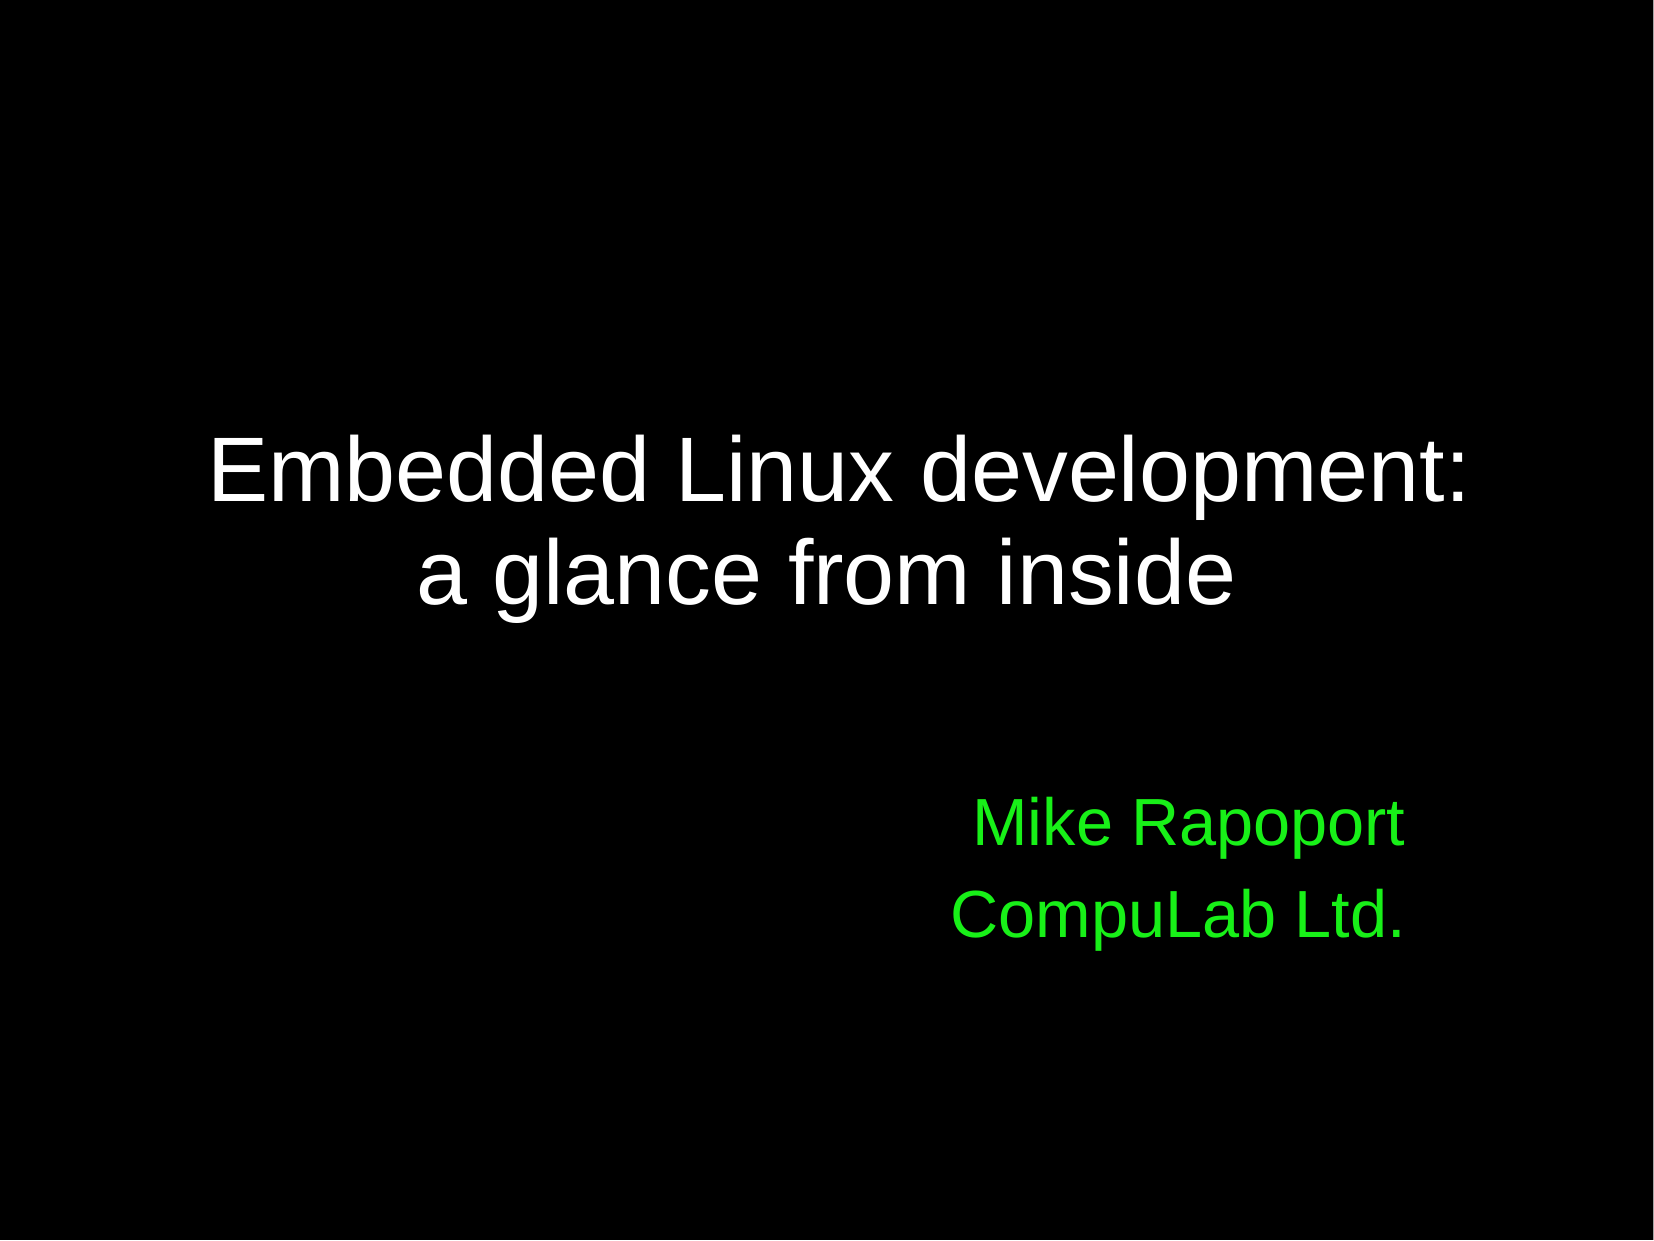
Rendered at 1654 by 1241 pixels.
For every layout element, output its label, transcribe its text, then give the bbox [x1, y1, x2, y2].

title Embedded Linux development: a glance from inside [123, 385, 1530, 652]
subtitle Mike Rapoport CompuLab Ltd. [248, 709, 1406, 1027]
